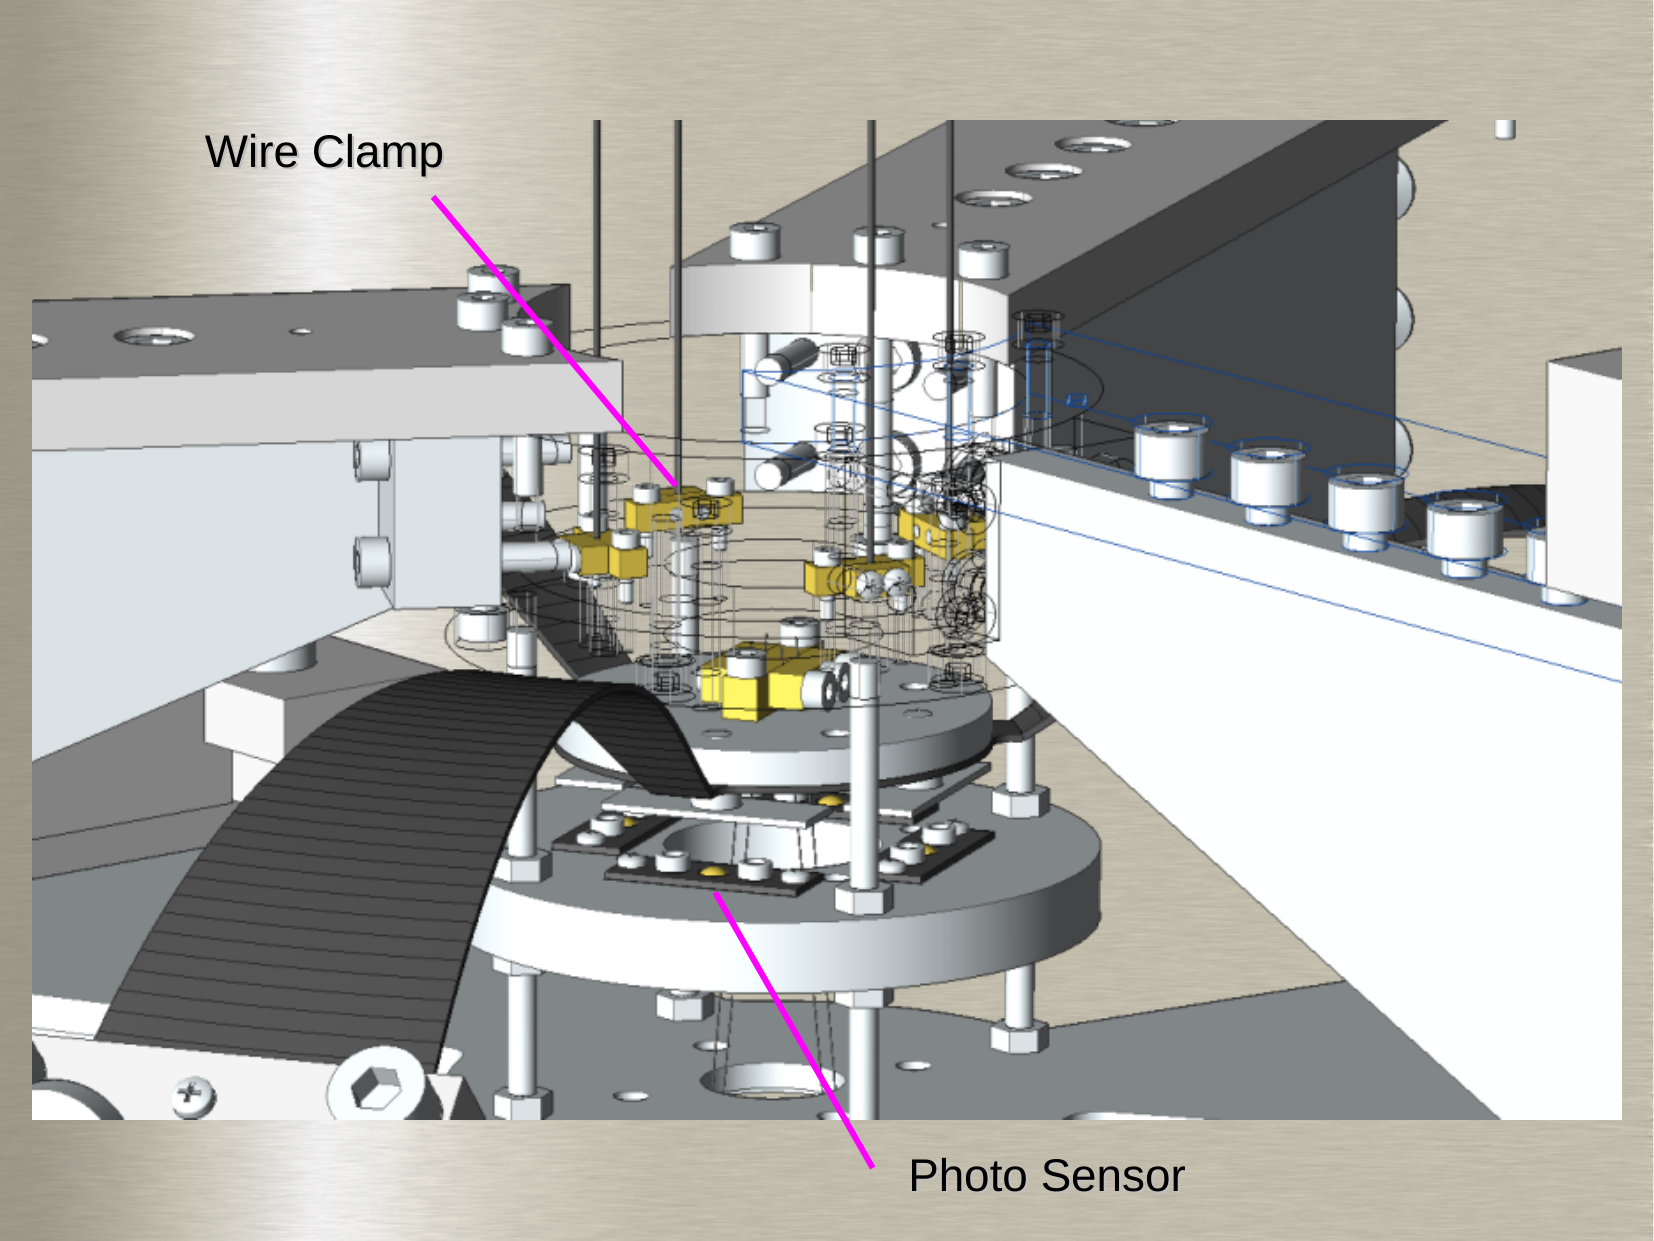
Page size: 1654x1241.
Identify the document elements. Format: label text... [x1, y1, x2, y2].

text_box Wire Clamp [190, 118, 455, 185]
picture [0, 0, 1654, 1241]
text_box Photo Sensor [893, 1142, 1196, 1209]
